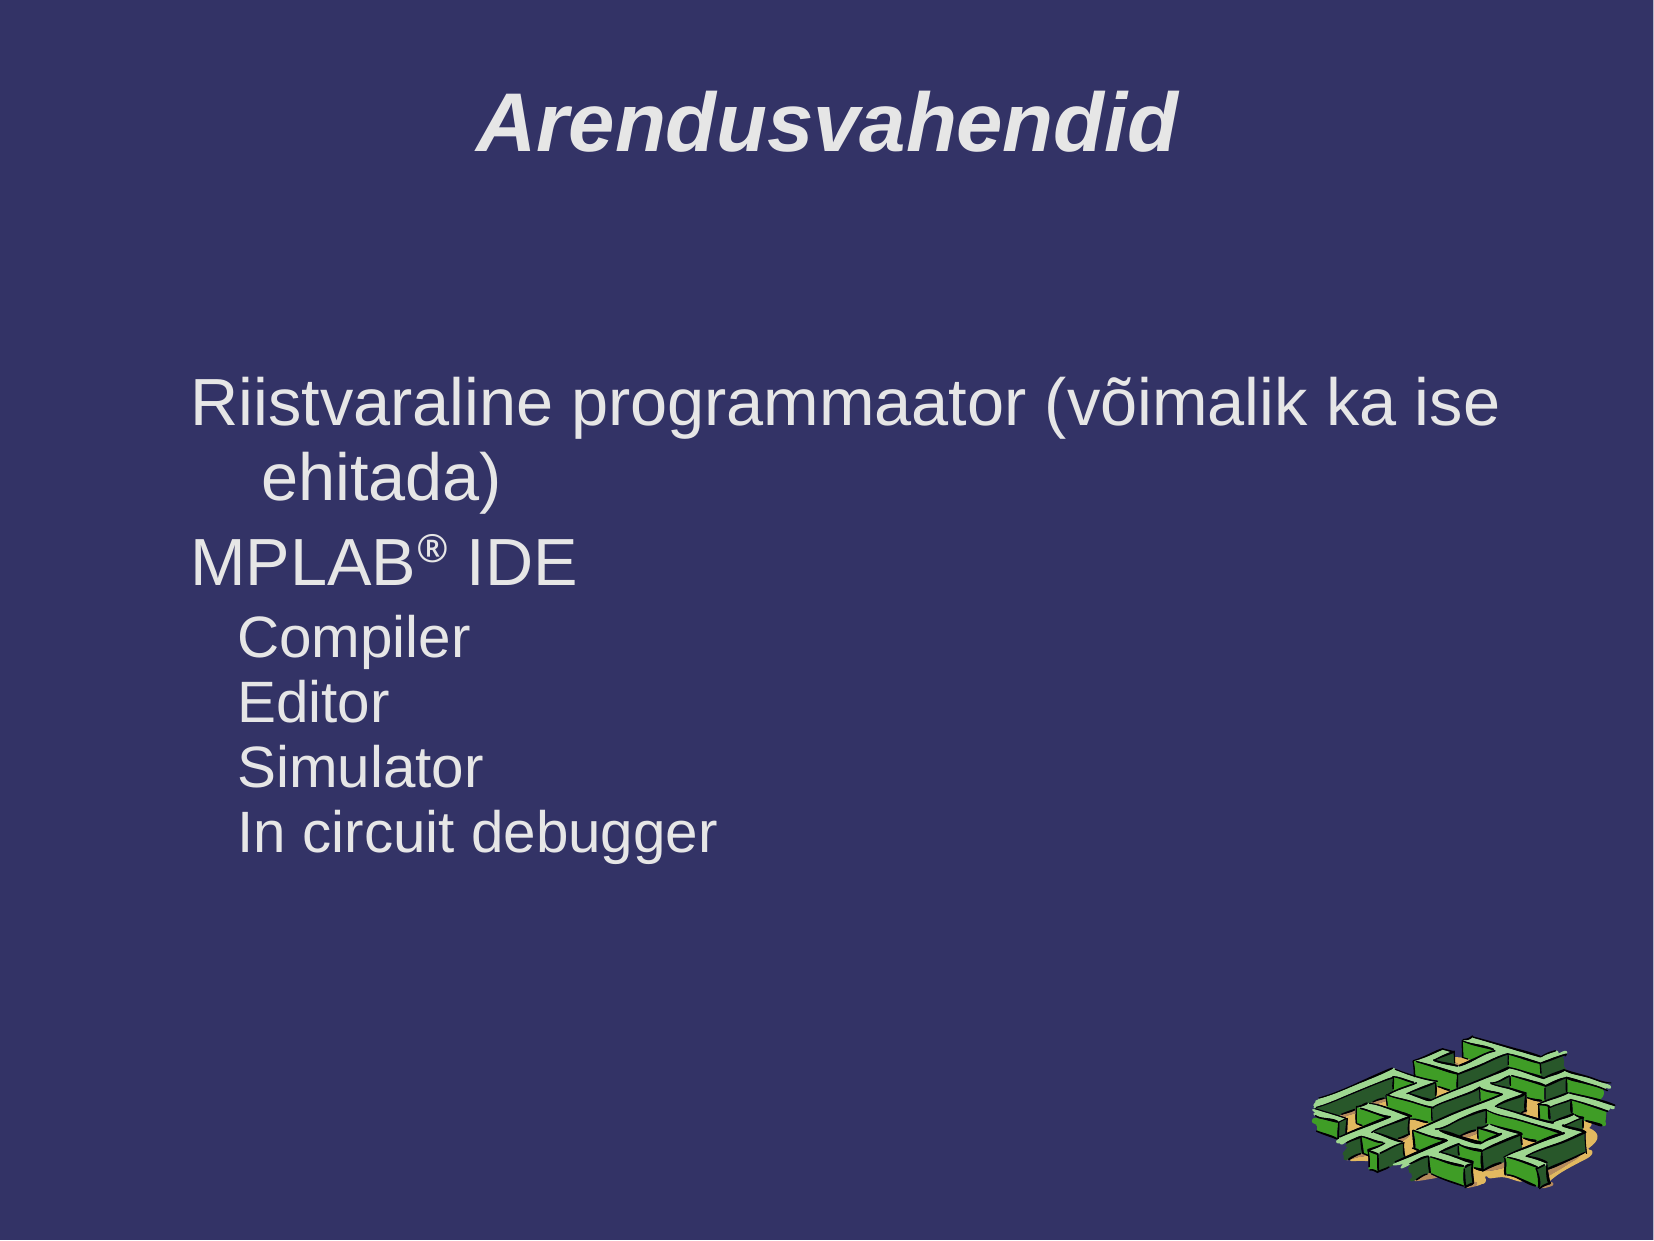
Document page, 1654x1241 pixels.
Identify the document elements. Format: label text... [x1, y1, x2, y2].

title Arendusvahendid [121, 19, 1534, 227]
list Riistvaraline programmaator (võimalik ka ise ehitada) MPLAB® IDE Compiler Editor Simulator In circuit debugger [178, 364, 1570, 1147]
